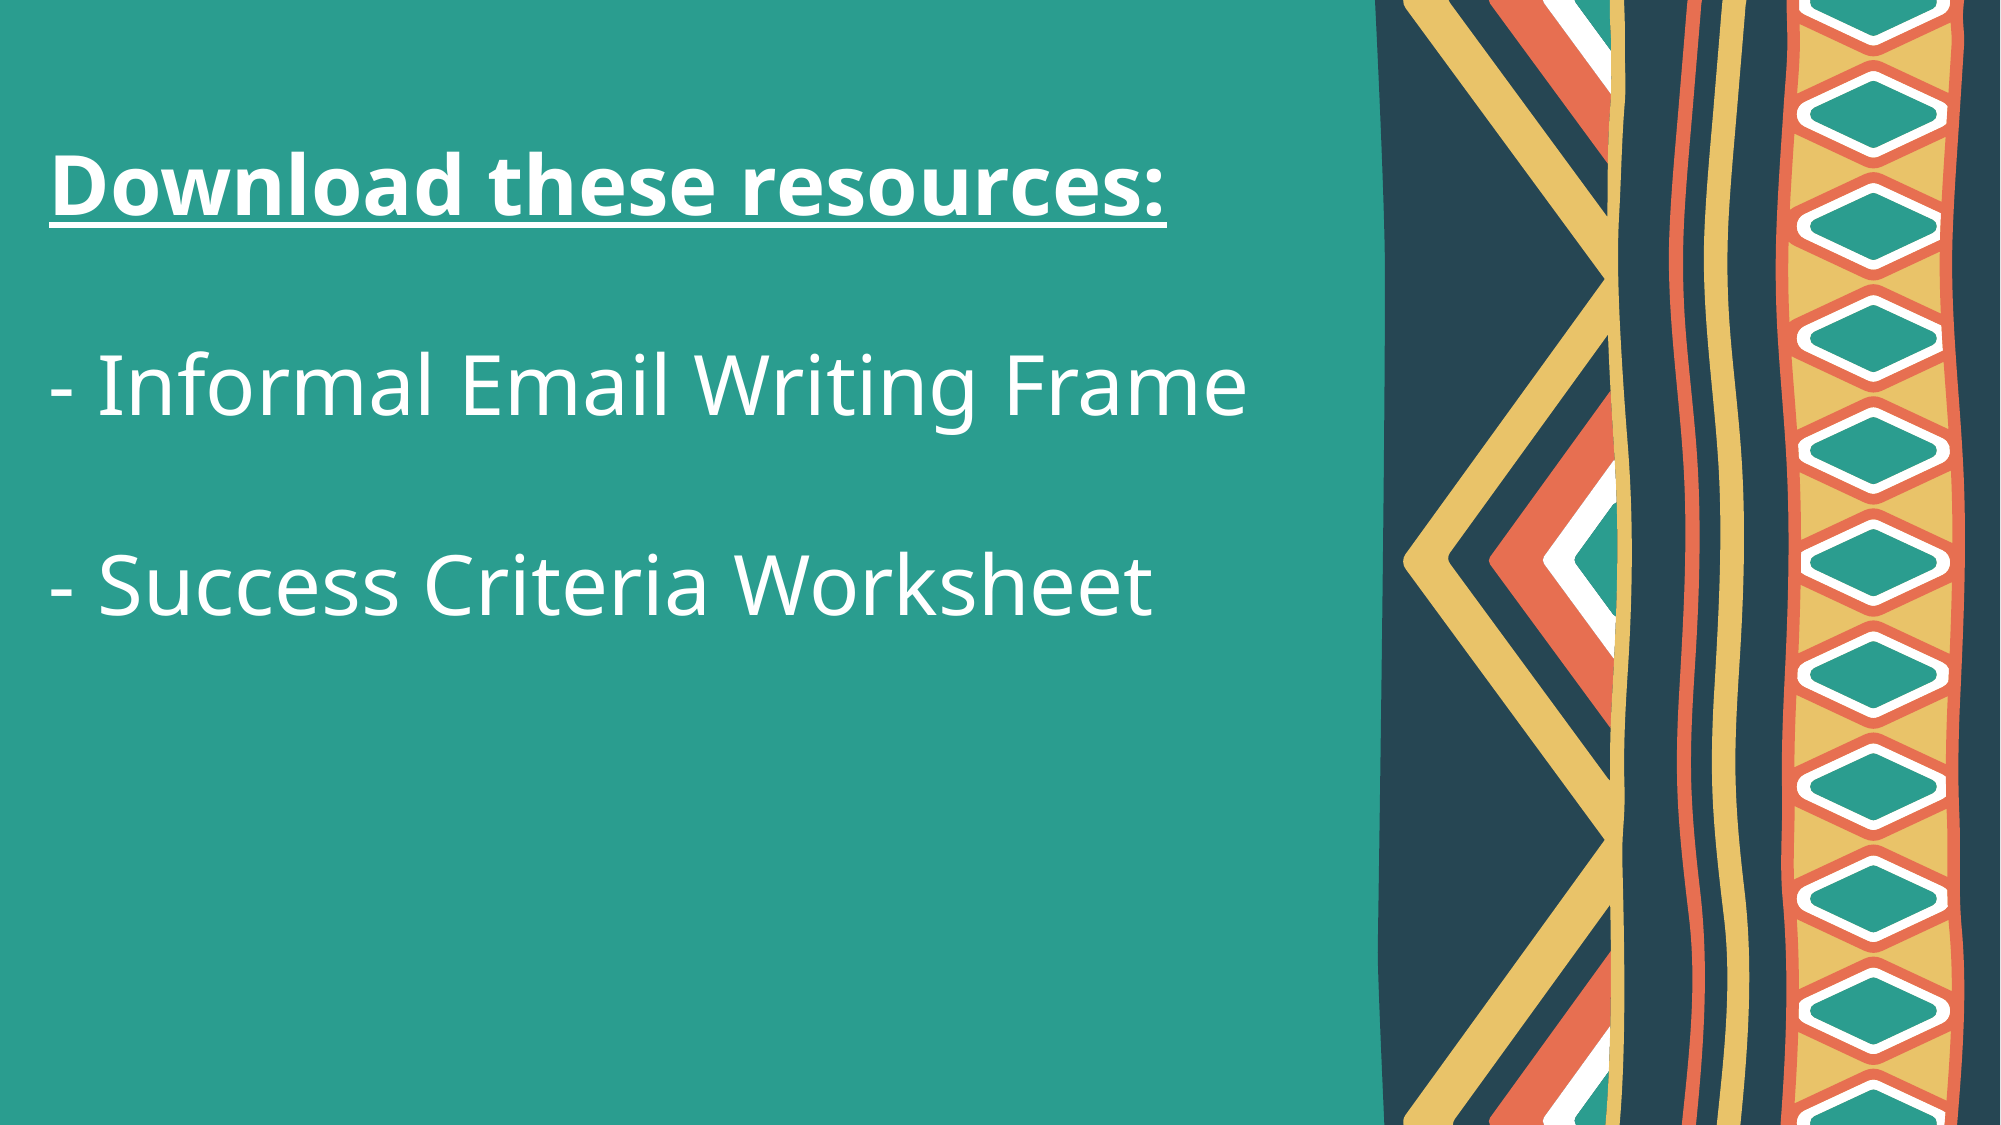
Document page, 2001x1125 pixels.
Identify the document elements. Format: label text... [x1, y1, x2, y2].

title Download these resources: - Informal Email Writing Frame - Success Criteria Worksheet [34, 24, 1450, 221]
